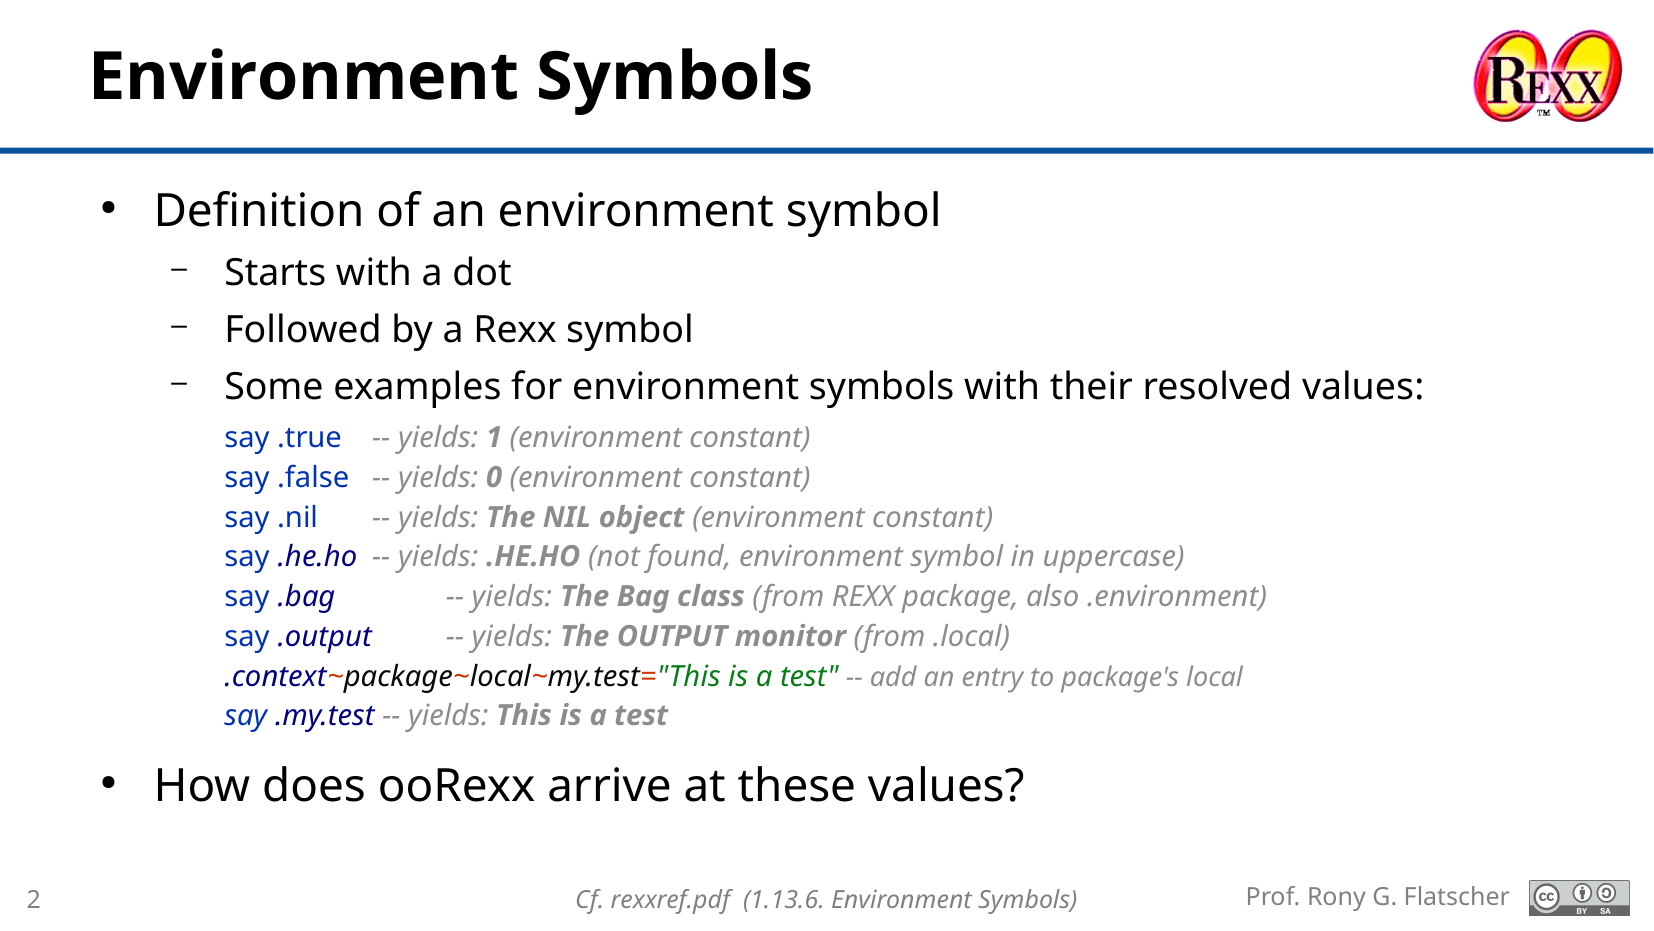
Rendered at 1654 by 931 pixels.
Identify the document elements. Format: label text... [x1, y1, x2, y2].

title Environment Symbols [29, 0, 1654, 148]
list Definition of an environment symbol Starts with a dot Followed by a Rexx symbol Some examples for environment symbols with their resolved values: say .true -- yields: 1 (environment constant) say .false -- yields: 0 (environment constant) say .nil -- yields: The NIL object (environment constant) say .he.ho -- yields: .HE.HO (not found, environment symbol in uppercase) say .bag -- yields: The Bag class (from REXX package, also .environment) say .output -- yields: The OUTPUT monitor (from .local) .context~package~local~my.test="This is a test" -- add an entry to package's local say .my.test -- yields: This is a test How does ooRexx arrive at these values? [82, 177, 1629, 857]
text_box Cf. rexxref.pdf (1.13.6. Environment Symbols) [0, 874, 1654, 922]
